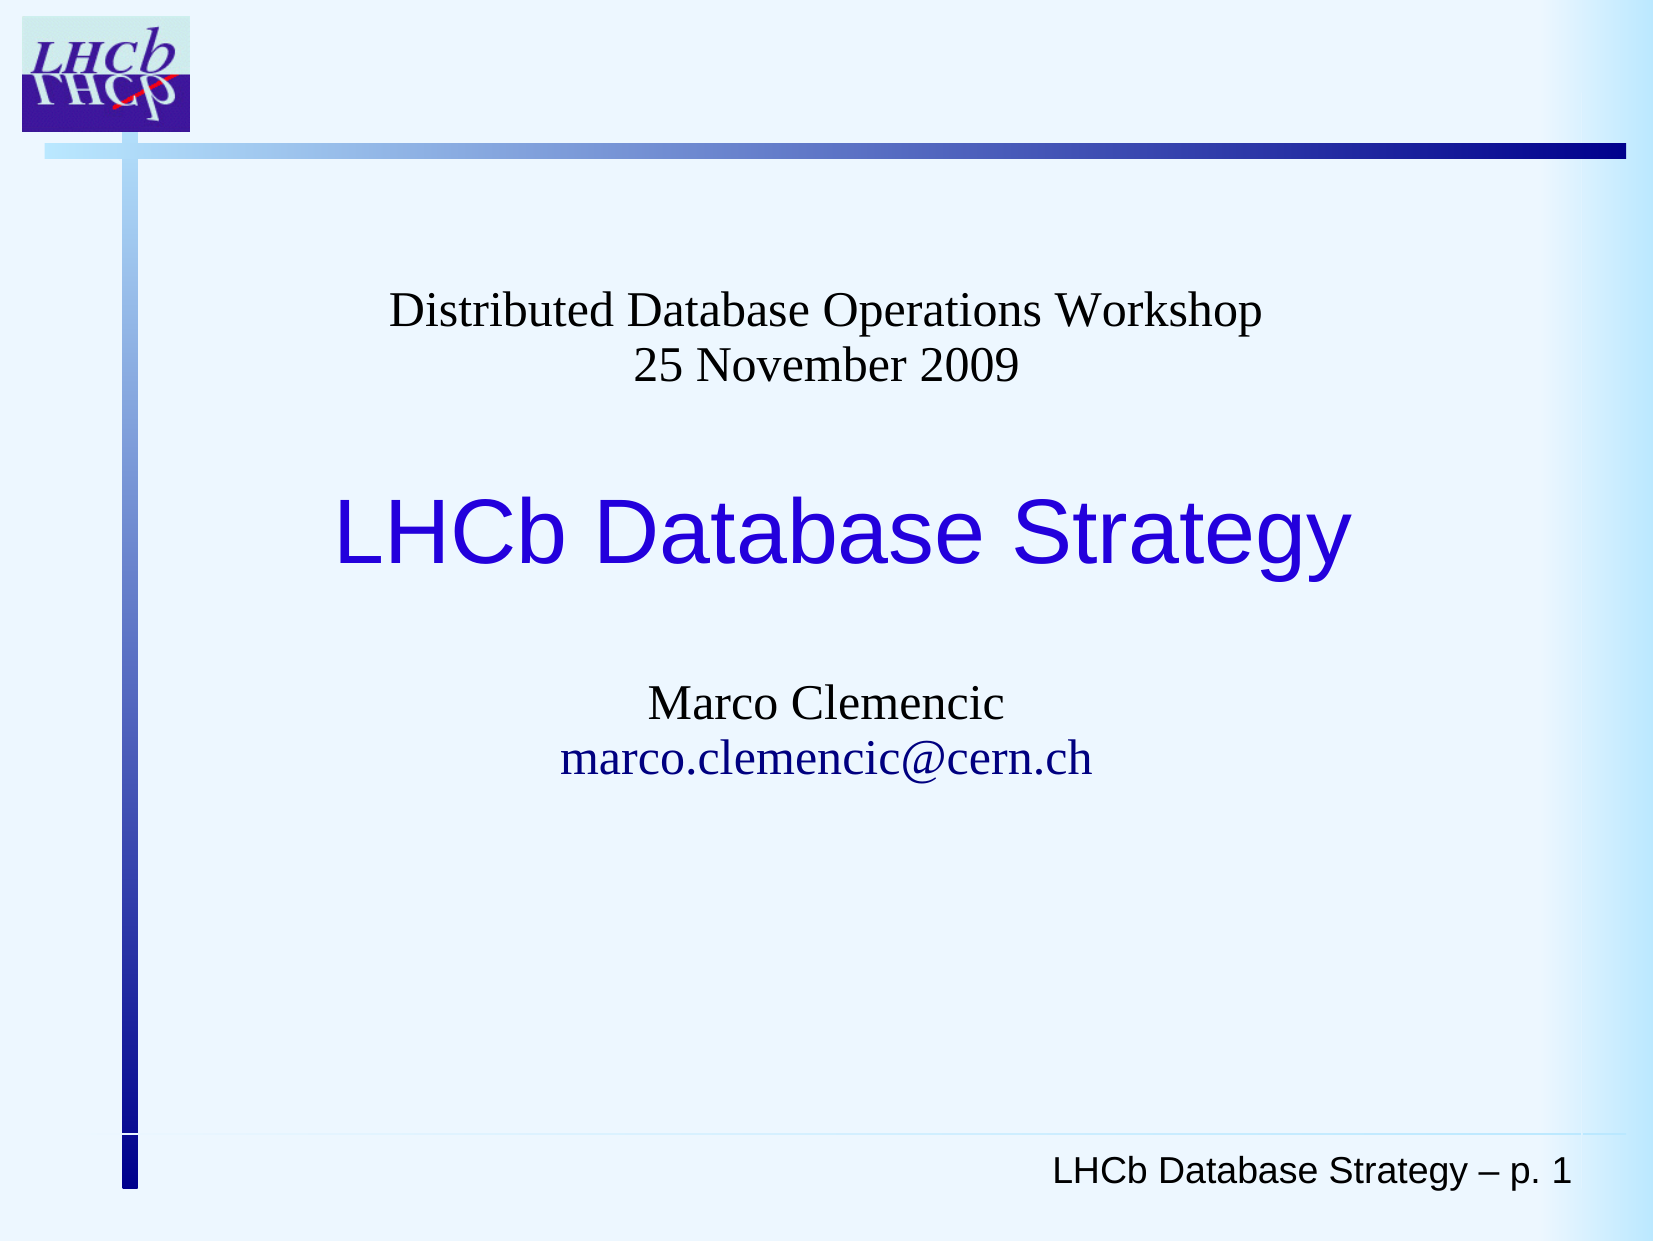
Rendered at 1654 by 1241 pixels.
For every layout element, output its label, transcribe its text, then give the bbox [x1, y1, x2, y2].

title LHCb Database Strategy [156, 440, 1532, 623]
picture [22, 16, 190, 132]
text_box Marco Clemencic marco.clemencic@cern.ch [559, 675, 1094, 797]
text_box Distributed Database Operations Workshop 25 November 2009 [389, 281, 1264, 403]
